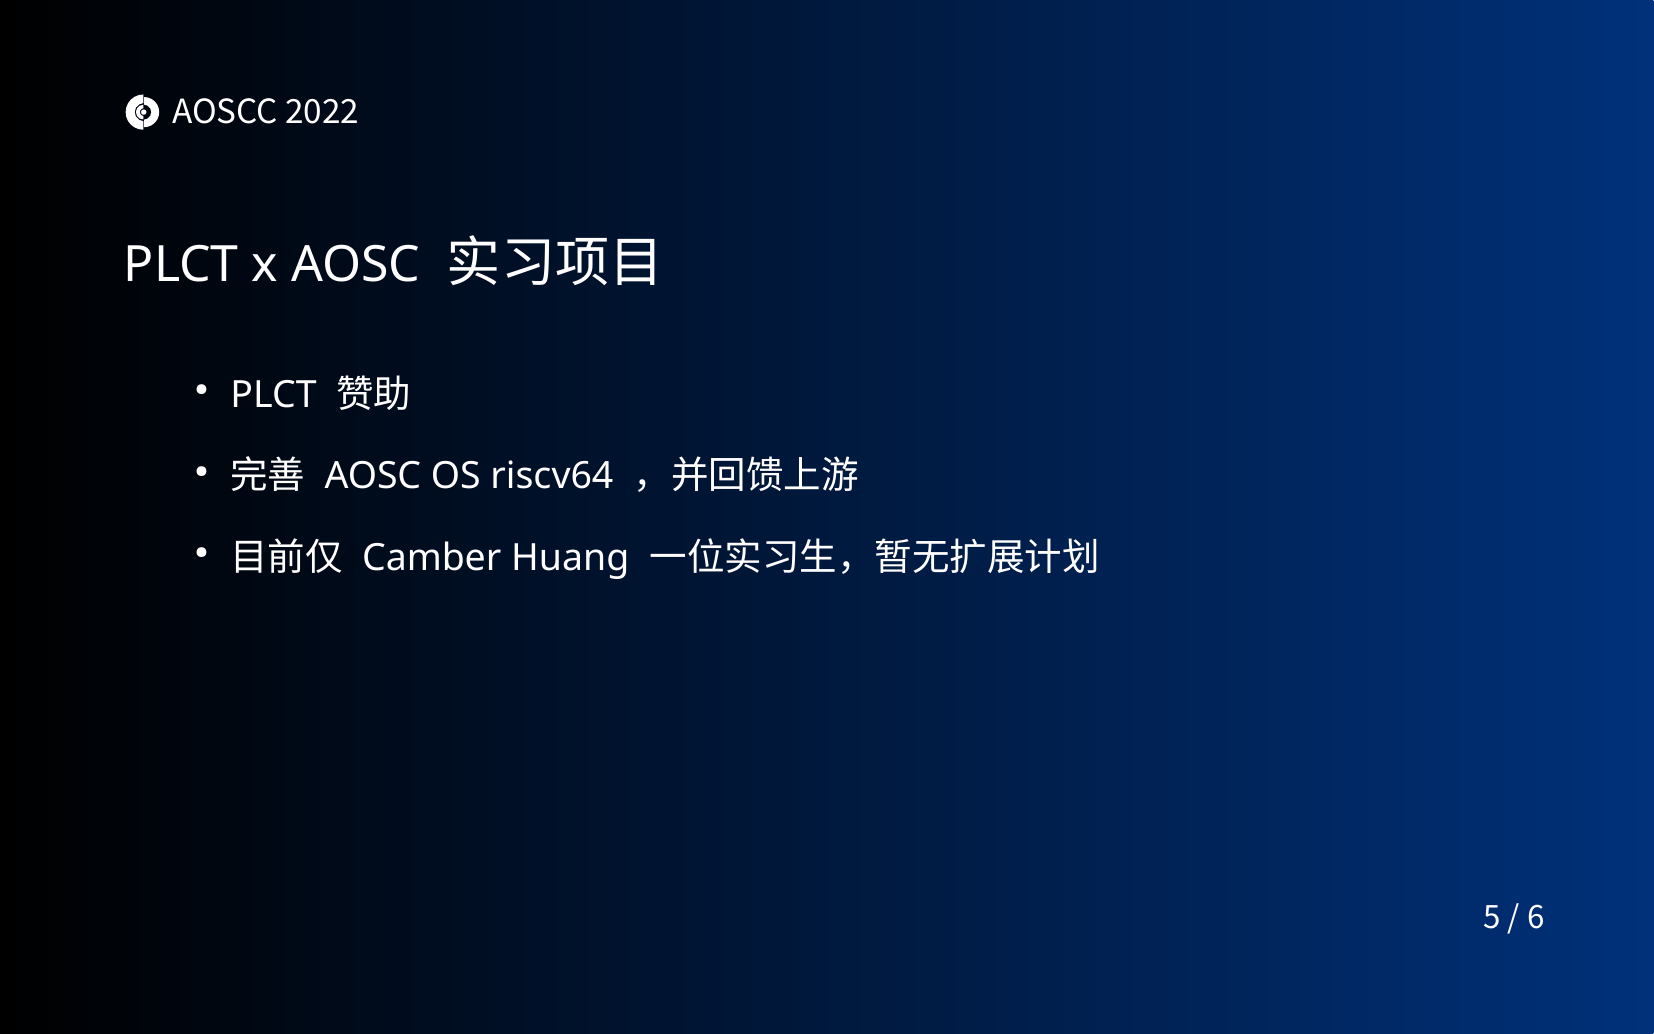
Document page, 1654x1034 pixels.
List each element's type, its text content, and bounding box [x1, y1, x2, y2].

text_box PLCT 赞助 完善 AOSC OS riscv64 ，并回馈上游 目前仅 Camber Huang 一位实习生，暂无扩展计划 [124, 336, 1536, 646]
text_box AOSCC 2022 [172, 84, 1654, 134]
subtitle PLCT x AOSC 实习项目 [124, 218, 1536, 297]
picture [118, 88, 167, 136]
text_box <编号> / 6 [1086, 885, 1560, 957]
